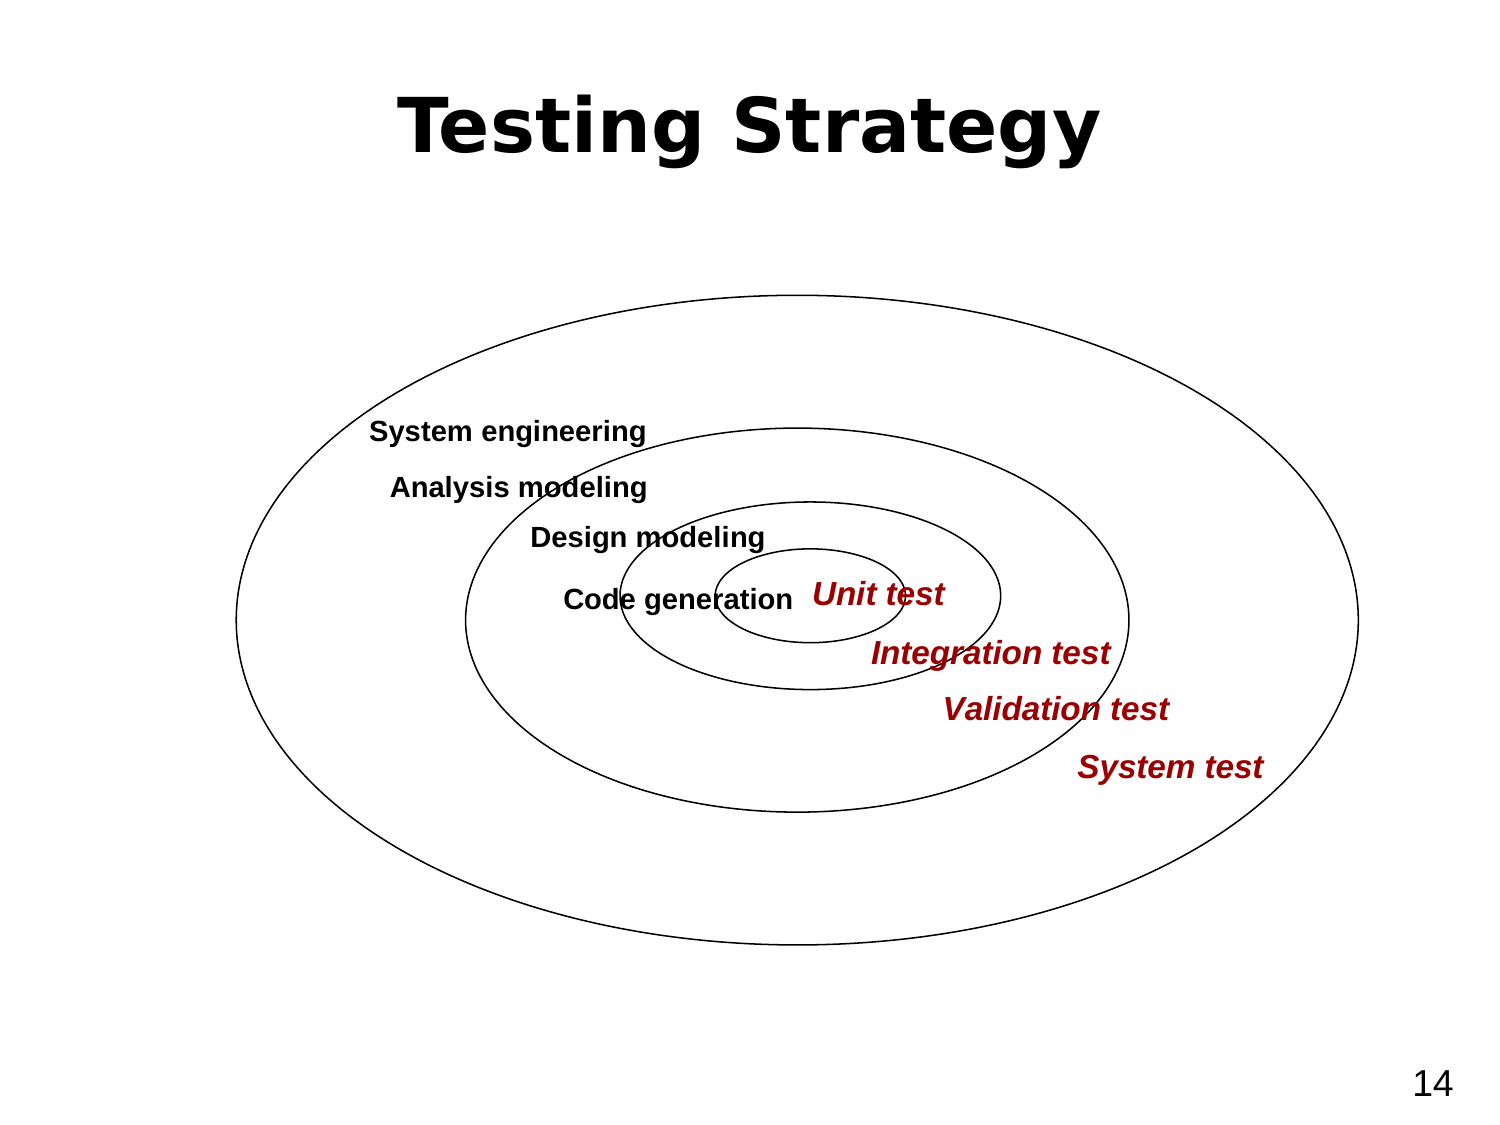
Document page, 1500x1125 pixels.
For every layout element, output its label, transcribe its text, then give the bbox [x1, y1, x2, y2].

text_box System test [1062, 737, 1375, 793]
text_box [236, 295, 1359, 945]
text_box Code generation [548, 572, 827, 624]
title Testing Strategy [75, 56, 1425, 189]
text_box [628, 624, 895, 690]
text_box Analysis modeling [375, 460, 688, 511]
text_box Unit test [797, 564, 1110, 621]
text_box Integration test [856, 623, 1169, 680]
text_box Design modeling [515, 510, 798, 561]
text_box [733, 501, 990, 564]
text_box System engineering [354, 404, 667, 455]
text_box Validation test [927, 679, 1241, 735]
text_box [626, 561, 747, 572]
